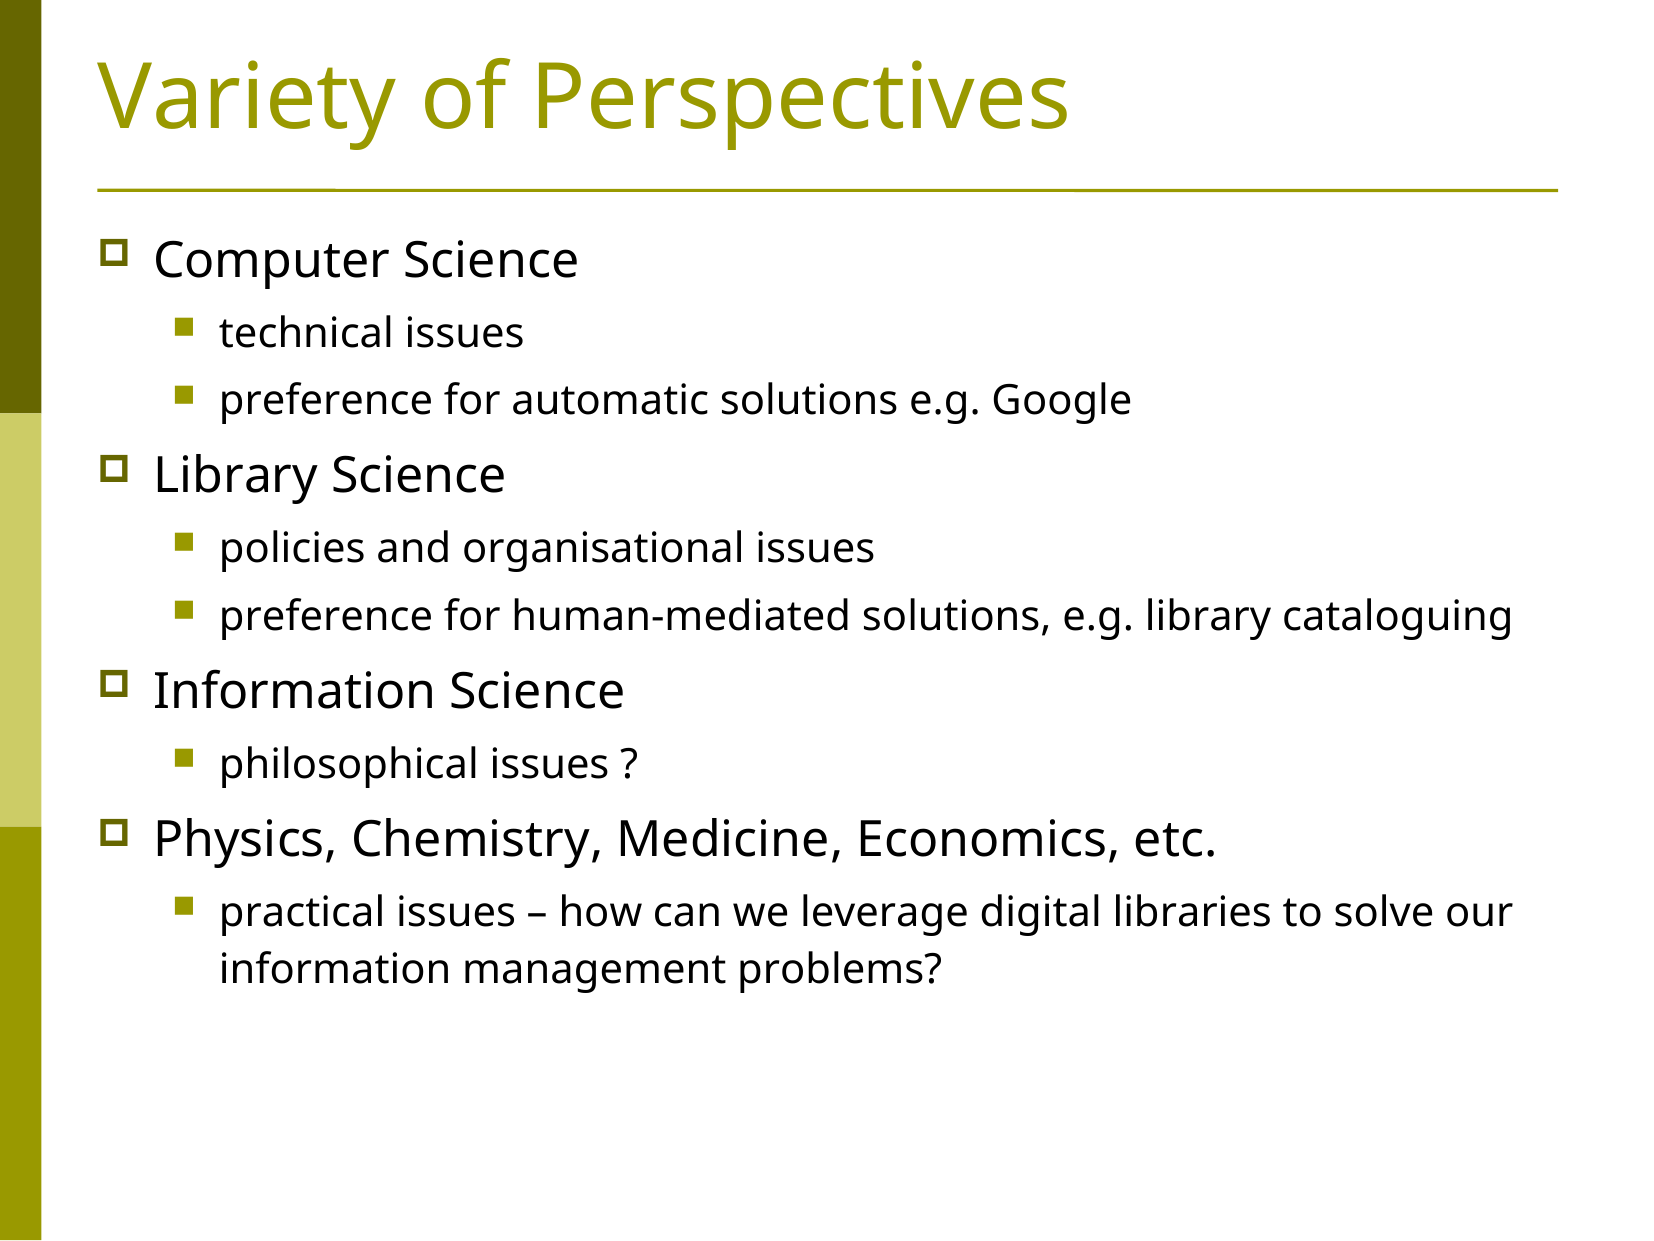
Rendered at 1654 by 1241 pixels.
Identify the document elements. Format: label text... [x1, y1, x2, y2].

title Variety of Perspectives [82, 0, 1571, 164]
list Computer Science technical issues preference for automatic solutions e.g. Google Library Science policies and organisational issues preference for human-mediated solutions, e.g. library cataloguing Information Science philosophical issues ? Physics, Chemistry, Medicine, Economics, etc. practical issues – how can we leverage digital libraries to solve our information management problems? [82, 216, 1571, 1124]
